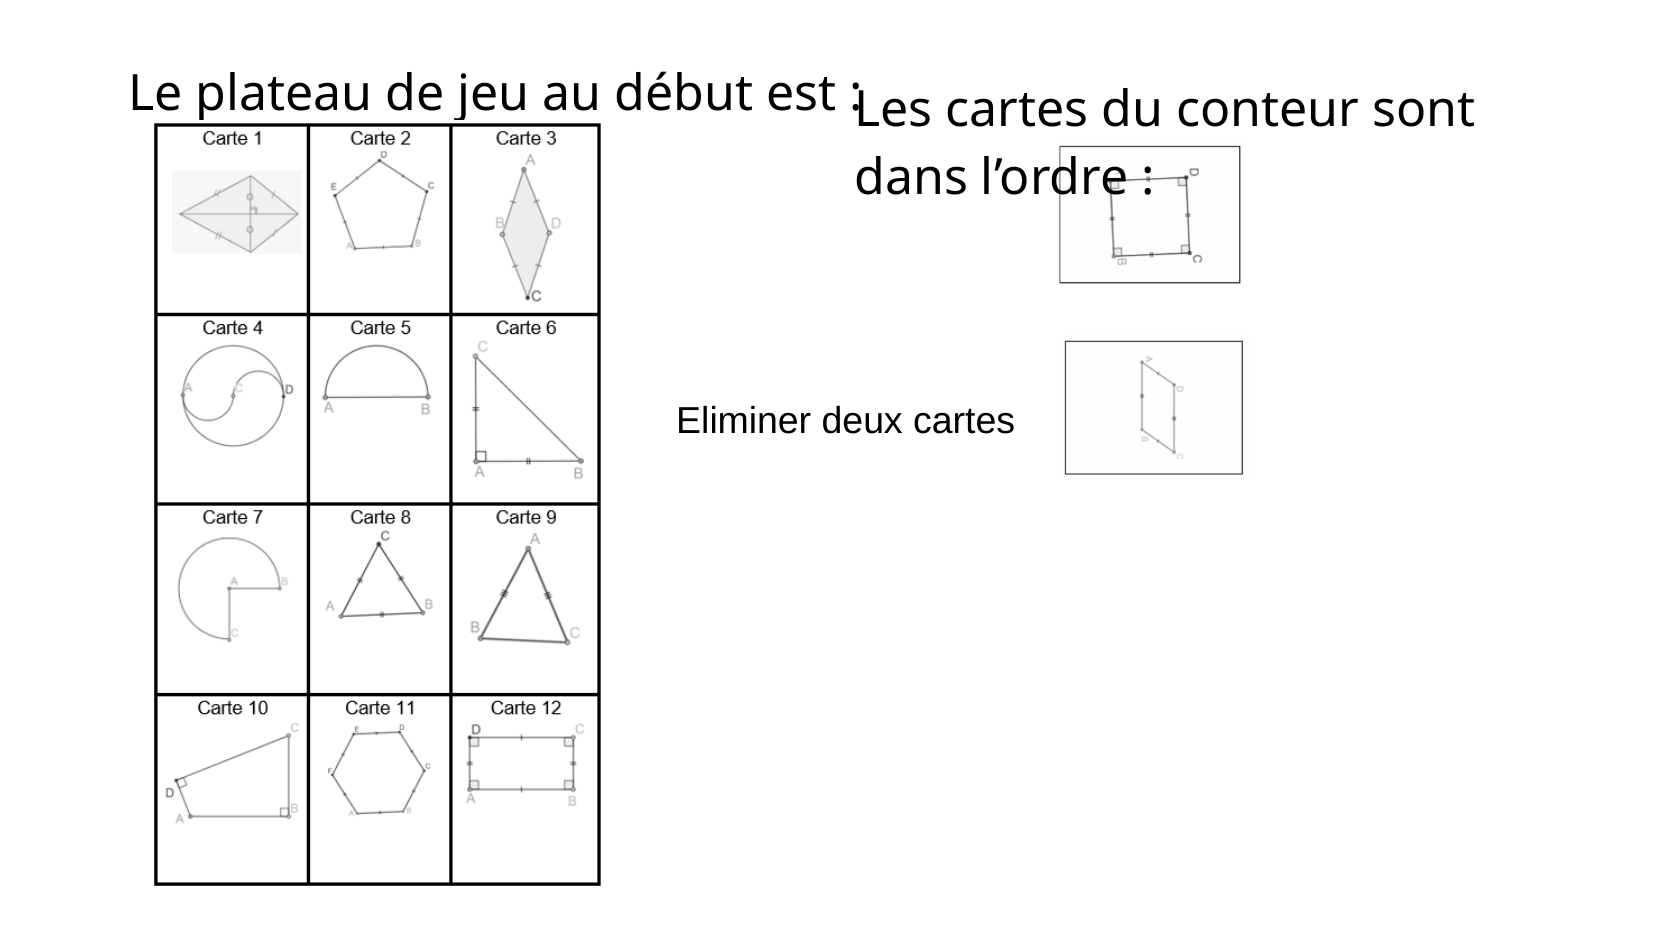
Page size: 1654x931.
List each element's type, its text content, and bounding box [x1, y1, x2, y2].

picture [152, 120, 603, 887]
text_box Les cartes du conteur sont dans l’ordre : [839, 65, 1576, 191]
picture [1059, 334, 1252, 481]
text_box Eliminer deux cartes [661, 392, 1087, 491]
picture [1059, 191, 1244, 287]
title Le plateau de jeu au début est : [113, 49, 1513, 140]
